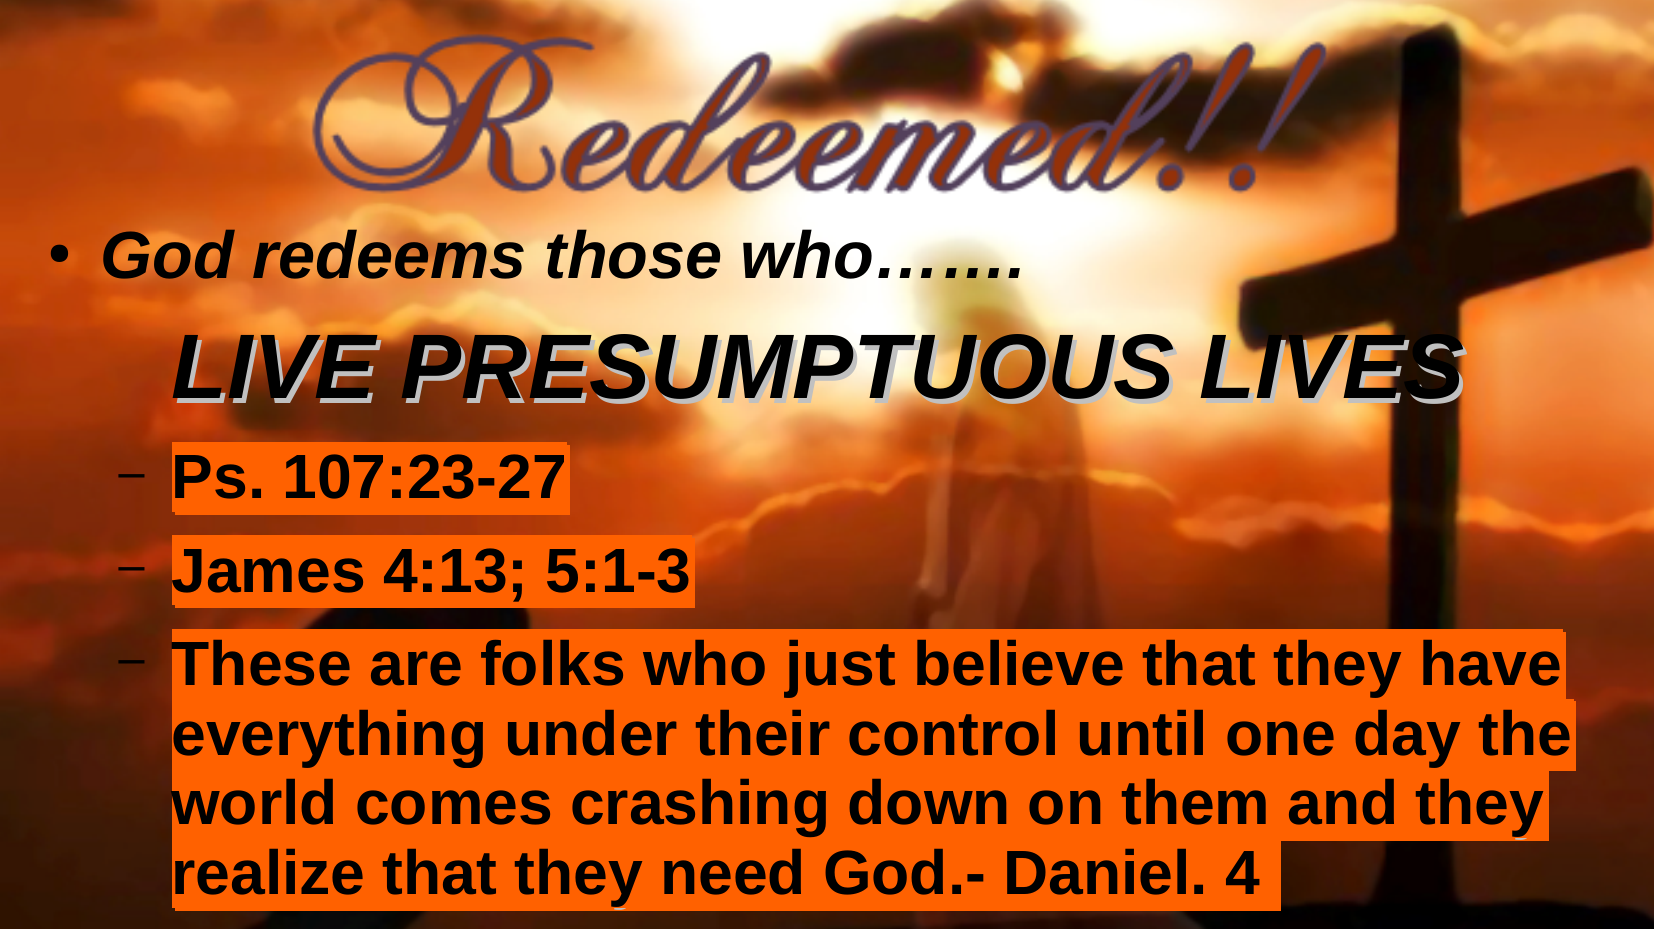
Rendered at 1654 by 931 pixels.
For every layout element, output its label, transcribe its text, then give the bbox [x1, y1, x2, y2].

list God redeems those who……. LIVE PRESUMPTUOUS LIVES Ps. 107:23-27 James 4:13; 5:1-3 These are folks who just believe that they have everything under their control until one day the world comes crashing down on them and they realize that they need God.- Daniel. 4 [30, 217, 1651, 916]
picture [0, 0, 1654, 929]
